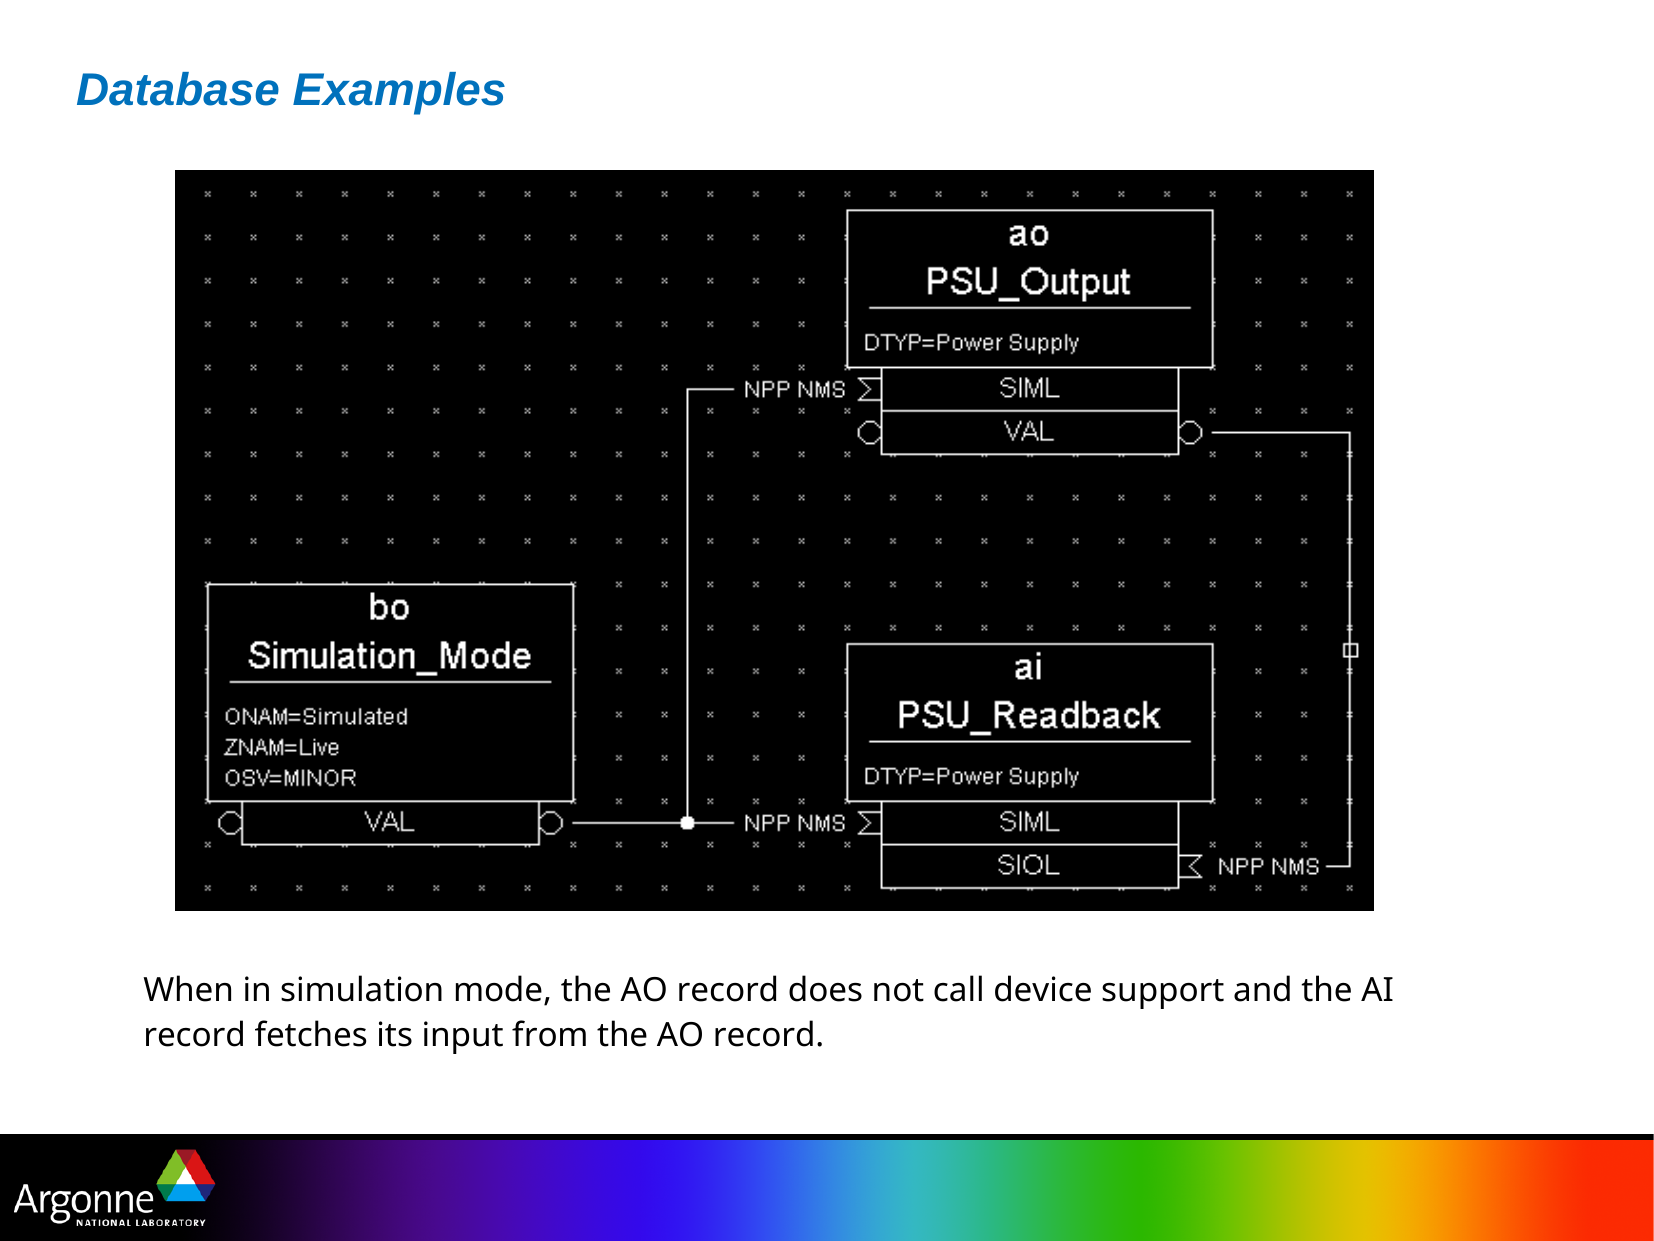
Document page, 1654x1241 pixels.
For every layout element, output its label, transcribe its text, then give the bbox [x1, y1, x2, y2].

picture [175, 170, 1374, 911]
title Database Examples [61, 45, 1500, 123]
picture [0, 1134, 1654, 1241]
text_box When in simulation mode, the AO record does not call device support and the AI record fetches its input from the AO record. [128, 958, 1507, 1065]
